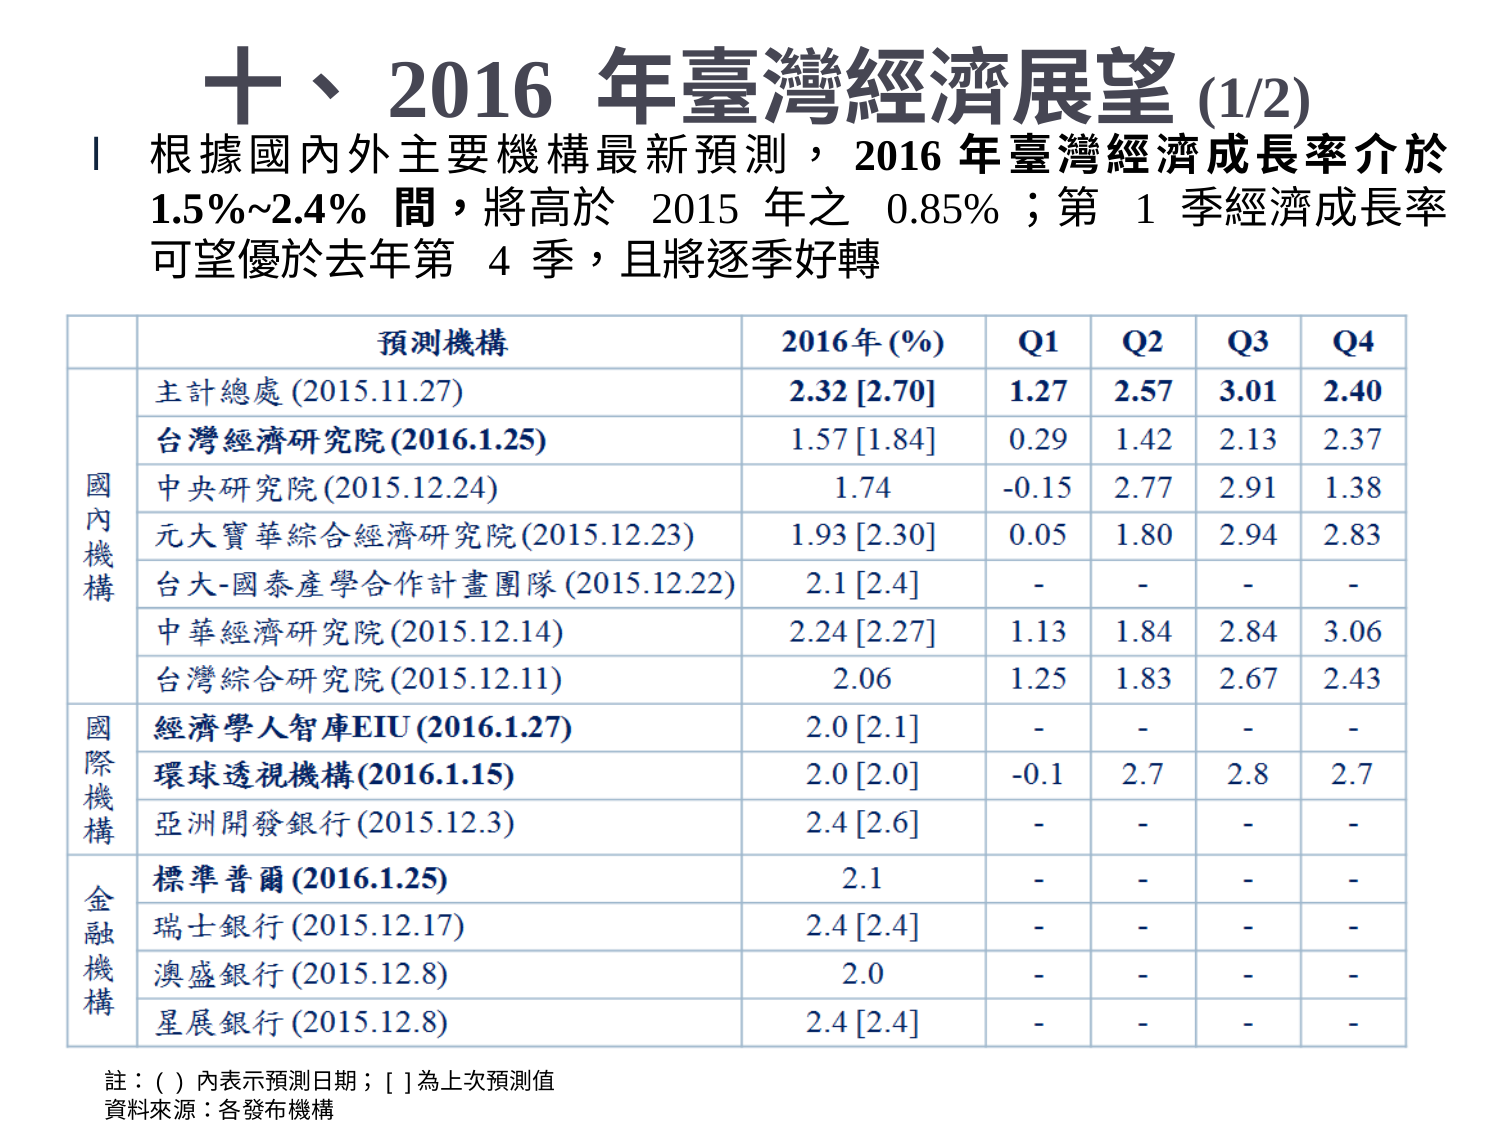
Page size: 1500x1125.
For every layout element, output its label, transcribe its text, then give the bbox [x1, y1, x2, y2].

text_box 註：( ) 內表示預測日期；[ ]為上次預測值 資料來源：各發布機構 [89, 1057, 750, 1125]
text_box 根據國內外主要機構最新預測，2016年臺灣經濟成長率介於 1.5%~2.4% 間，將高於 2015 年之 0.85%；第 1 季經濟成長率可望優於去年第 4 季，且將逐季好轉 [53, 150, 1471, 279]
title 十、2016 年臺灣經濟展望(1/2) [4, 19, 1500, 150]
picture [59, 307, 1430, 1052]
